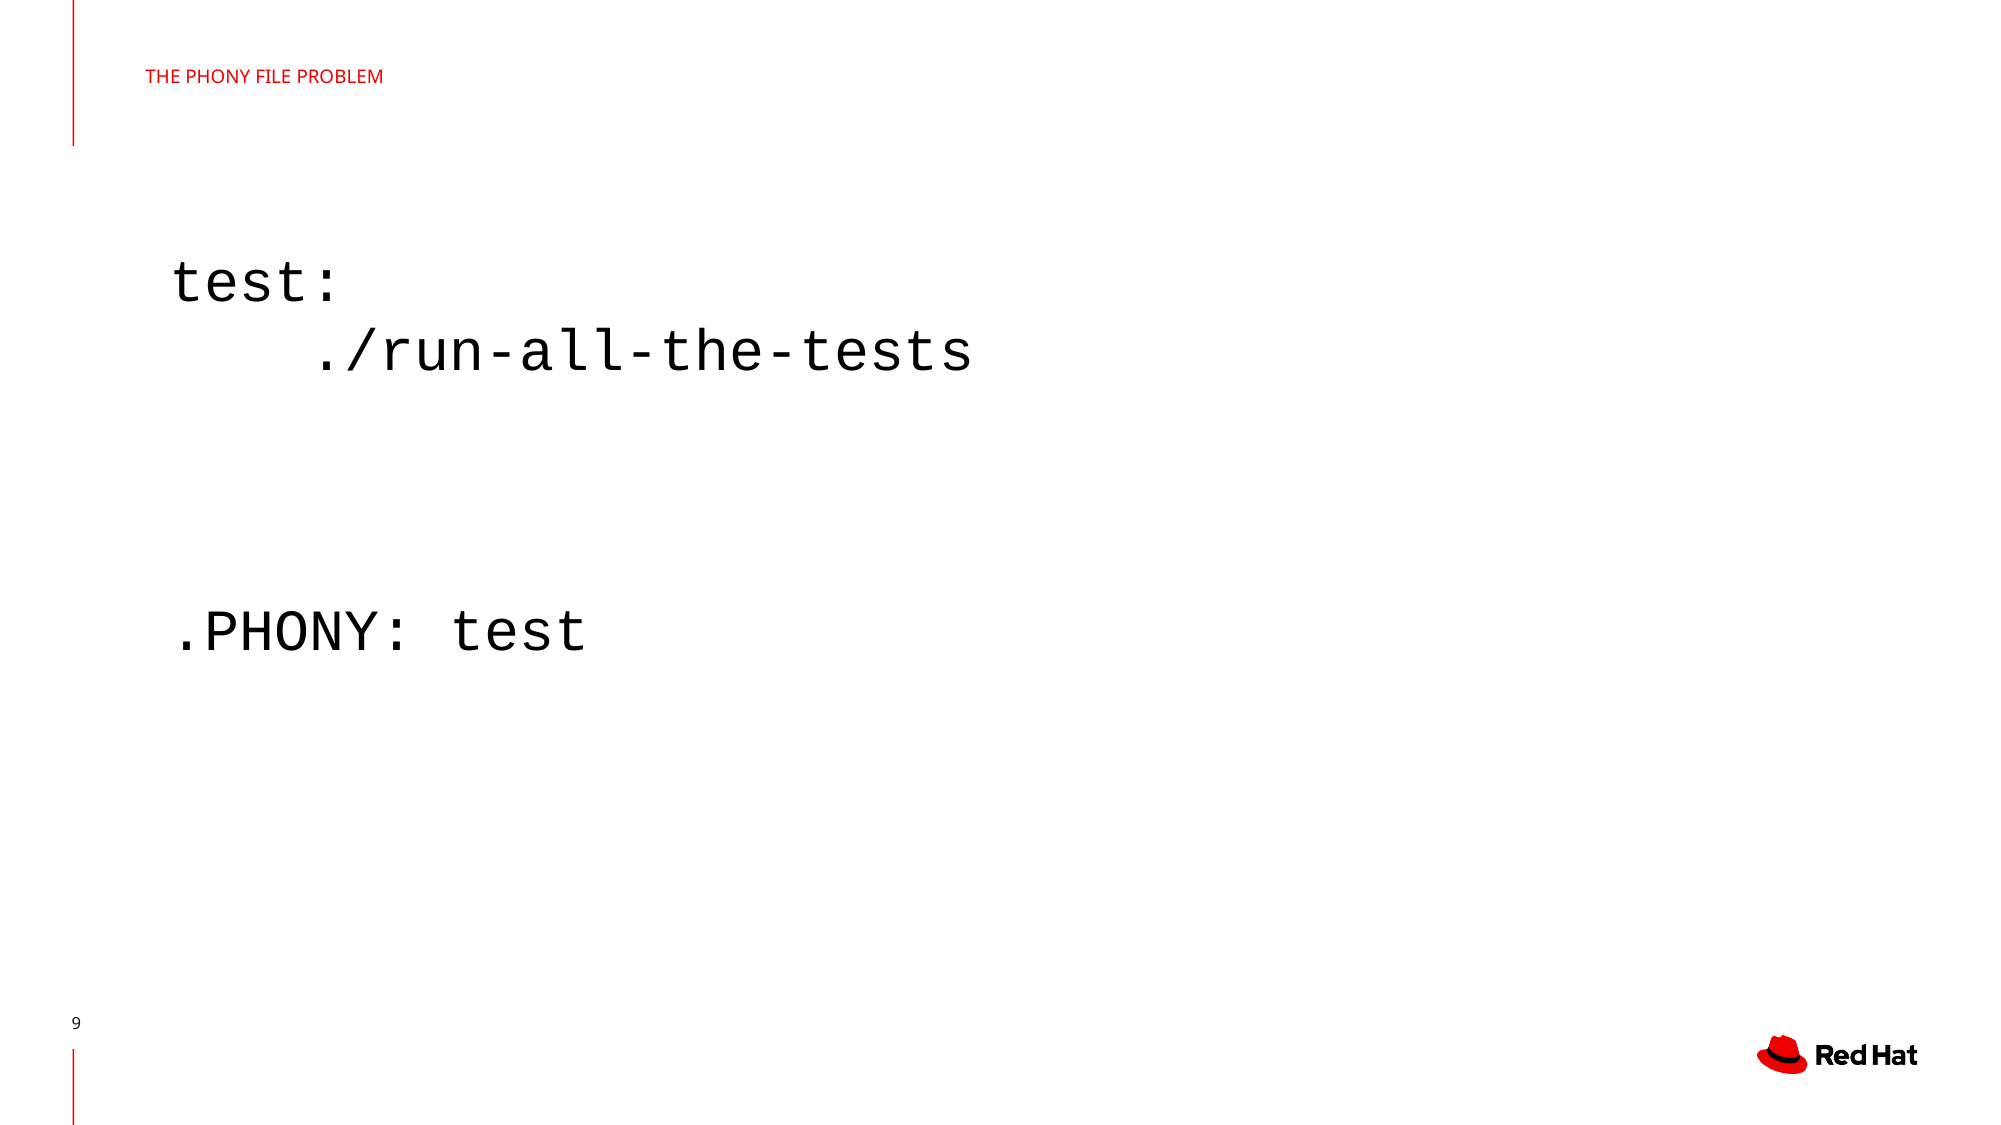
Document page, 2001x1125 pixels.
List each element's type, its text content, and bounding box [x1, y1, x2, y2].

text_box THE PHONY FILE PROBLEM [73, 9, 918, 144]
text_box test: ./run-all-the-tests .PHONY: test [154, 235, 1807, 670]
picture [1757, 1035, 1918, 1074]
